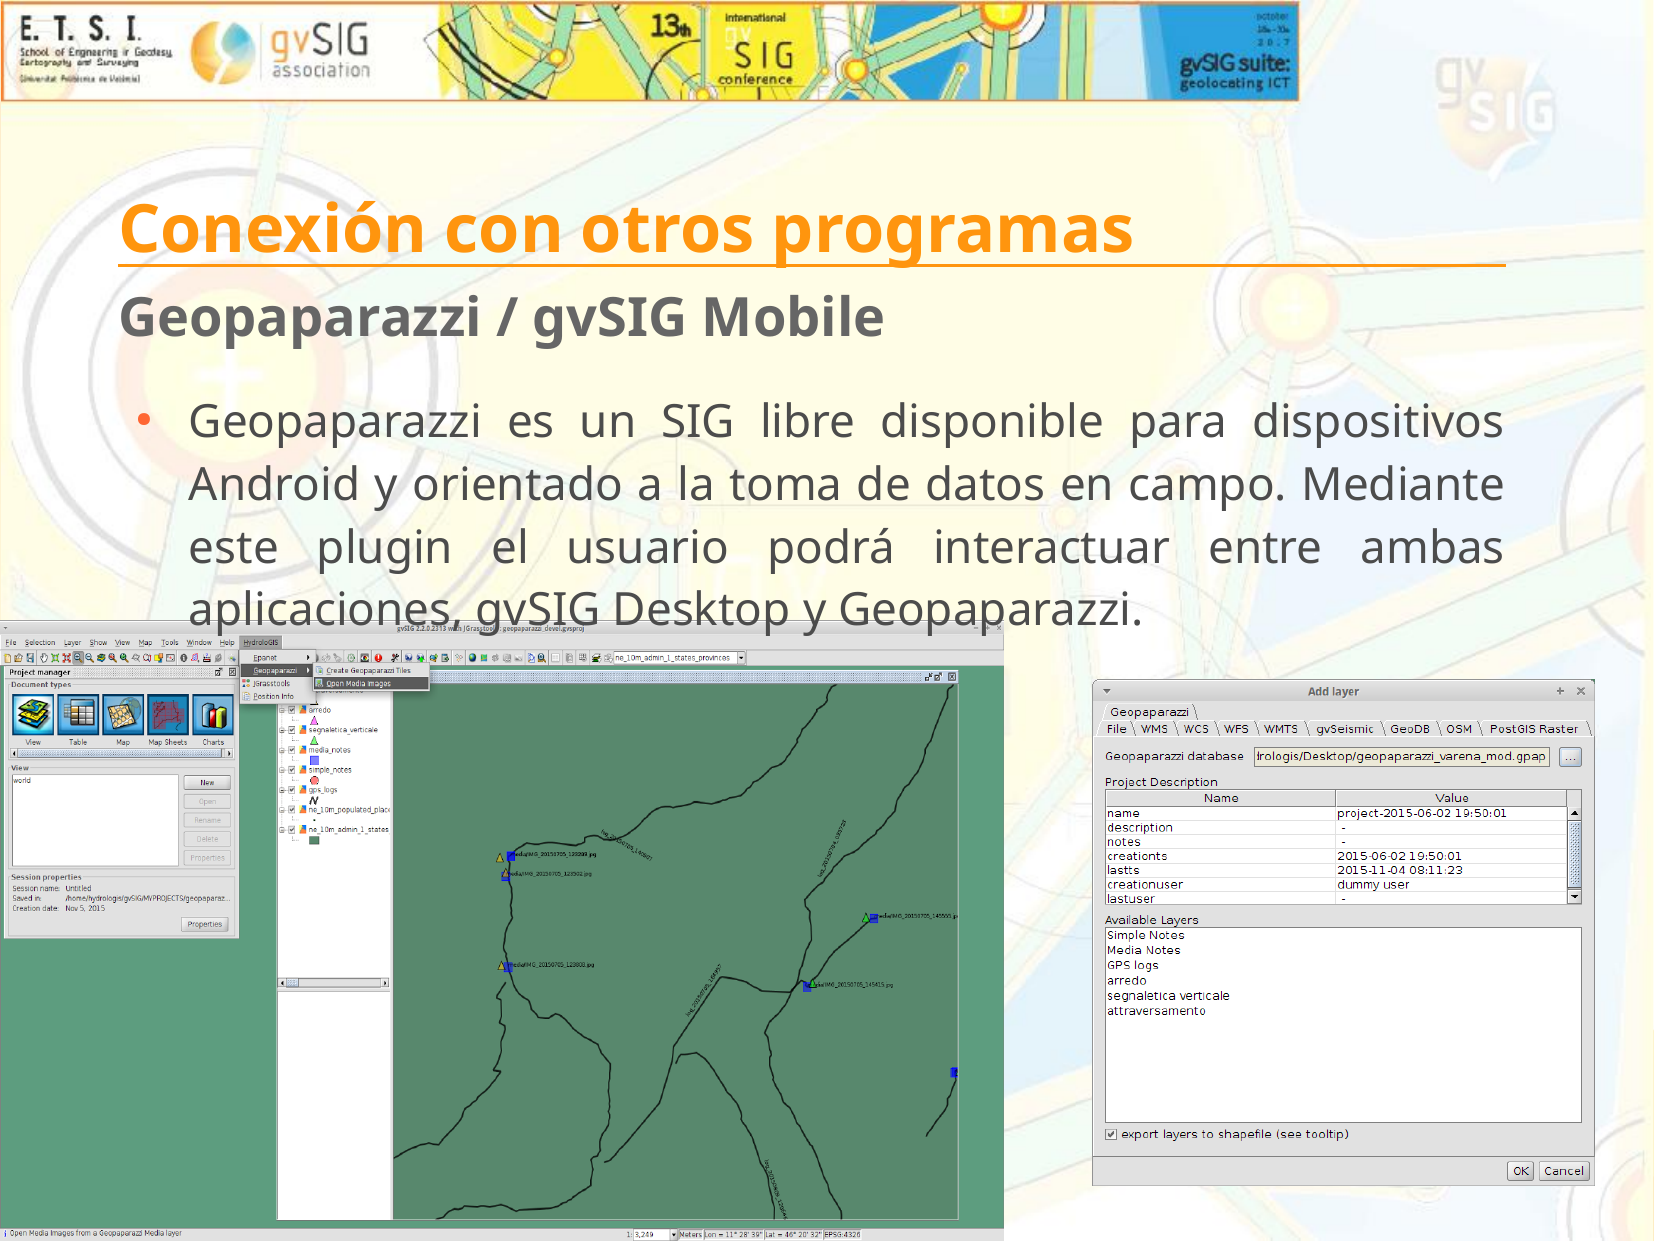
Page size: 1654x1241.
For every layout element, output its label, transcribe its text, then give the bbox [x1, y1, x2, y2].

text_box Geopaparazzi / gvSIG Mobile [118, 252, 1418, 379]
title Conexión con otros programas [118, 177, 1607, 276]
list Geopaparazzi es un SIG libre disponible para dispositivos Android y orientado a la toma de datos en campo. Mediante este plugin el usuario podrá interactuar entre ambas aplicaciones, gvSIG Desktop y Geopaparazzi. [118, 311, 1506, 1093]
picture [0, 0, 1654, 1241]
